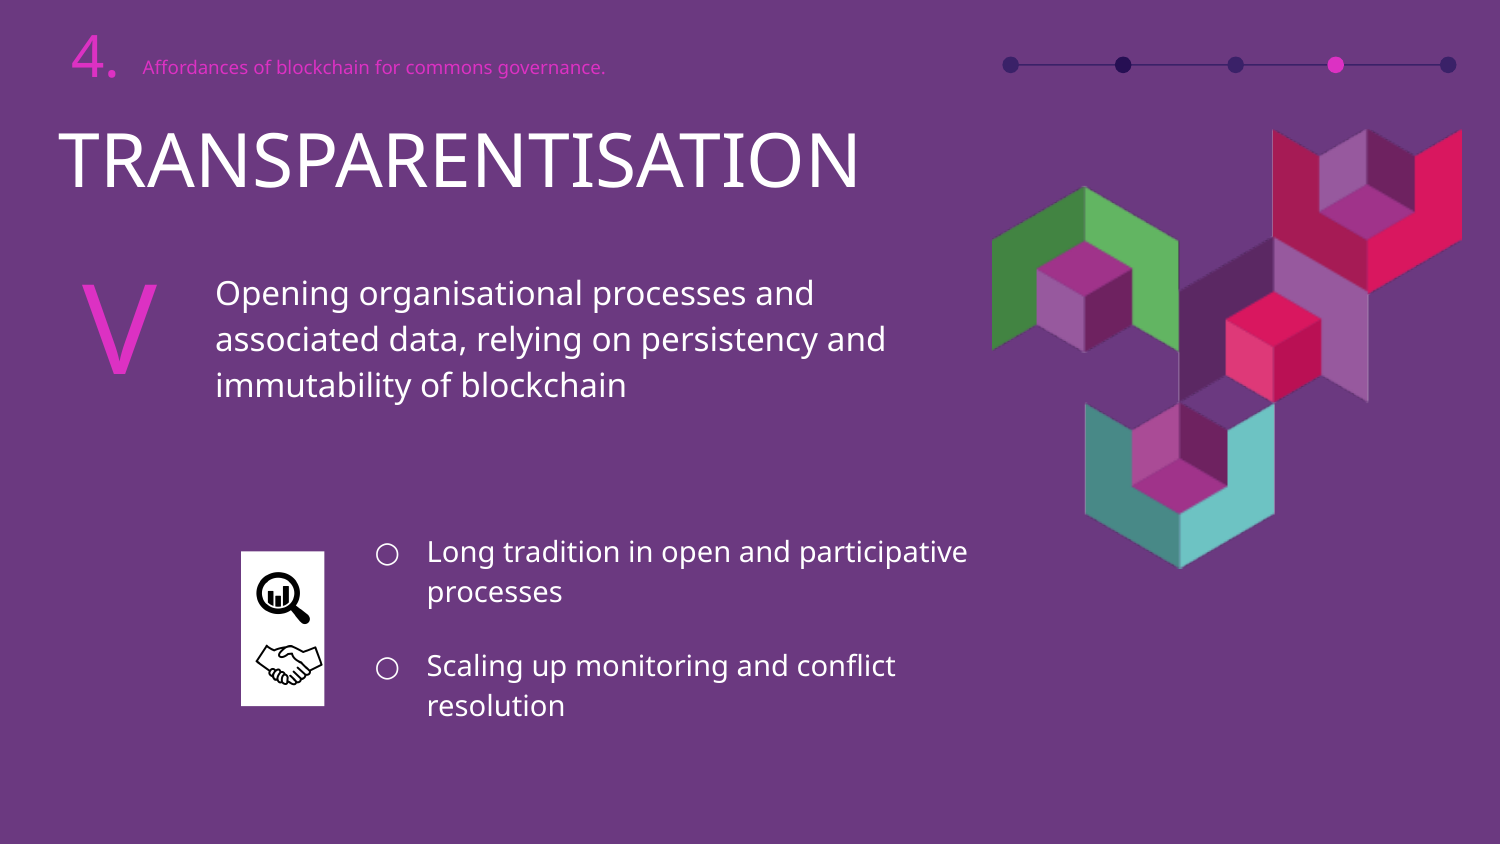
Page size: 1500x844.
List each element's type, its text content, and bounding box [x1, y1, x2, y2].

text_box TRANSPARENTISATION [43, 97, 1391, 211]
text_box [1439, 56, 1457, 74]
text_box 4. [56, 4, 165, 111]
picture [992, 129, 1462, 569]
text_box Affordances of blockchain for commons governance. [127, 40, 987, 89]
text_box [1227, 56, 1244, 74]
text_box [1327, 56, 1345, 74]
text_box [241, 551, 261, 707]
text_box [1114, 56, 1132, 74]
picture [249, 564, 261, 696]
text_box Long tradition in open and participative processes Scaling up monitoring and conflict resolution [261, 513, 987, 779]
text_box V [67, 234, 225, 403]
subtitle Opening organisational processes and associated data, relying on persistency and immutability of blockchain [200, 251, 987, 463]
text_box [1002, 56, 1019, 74]
